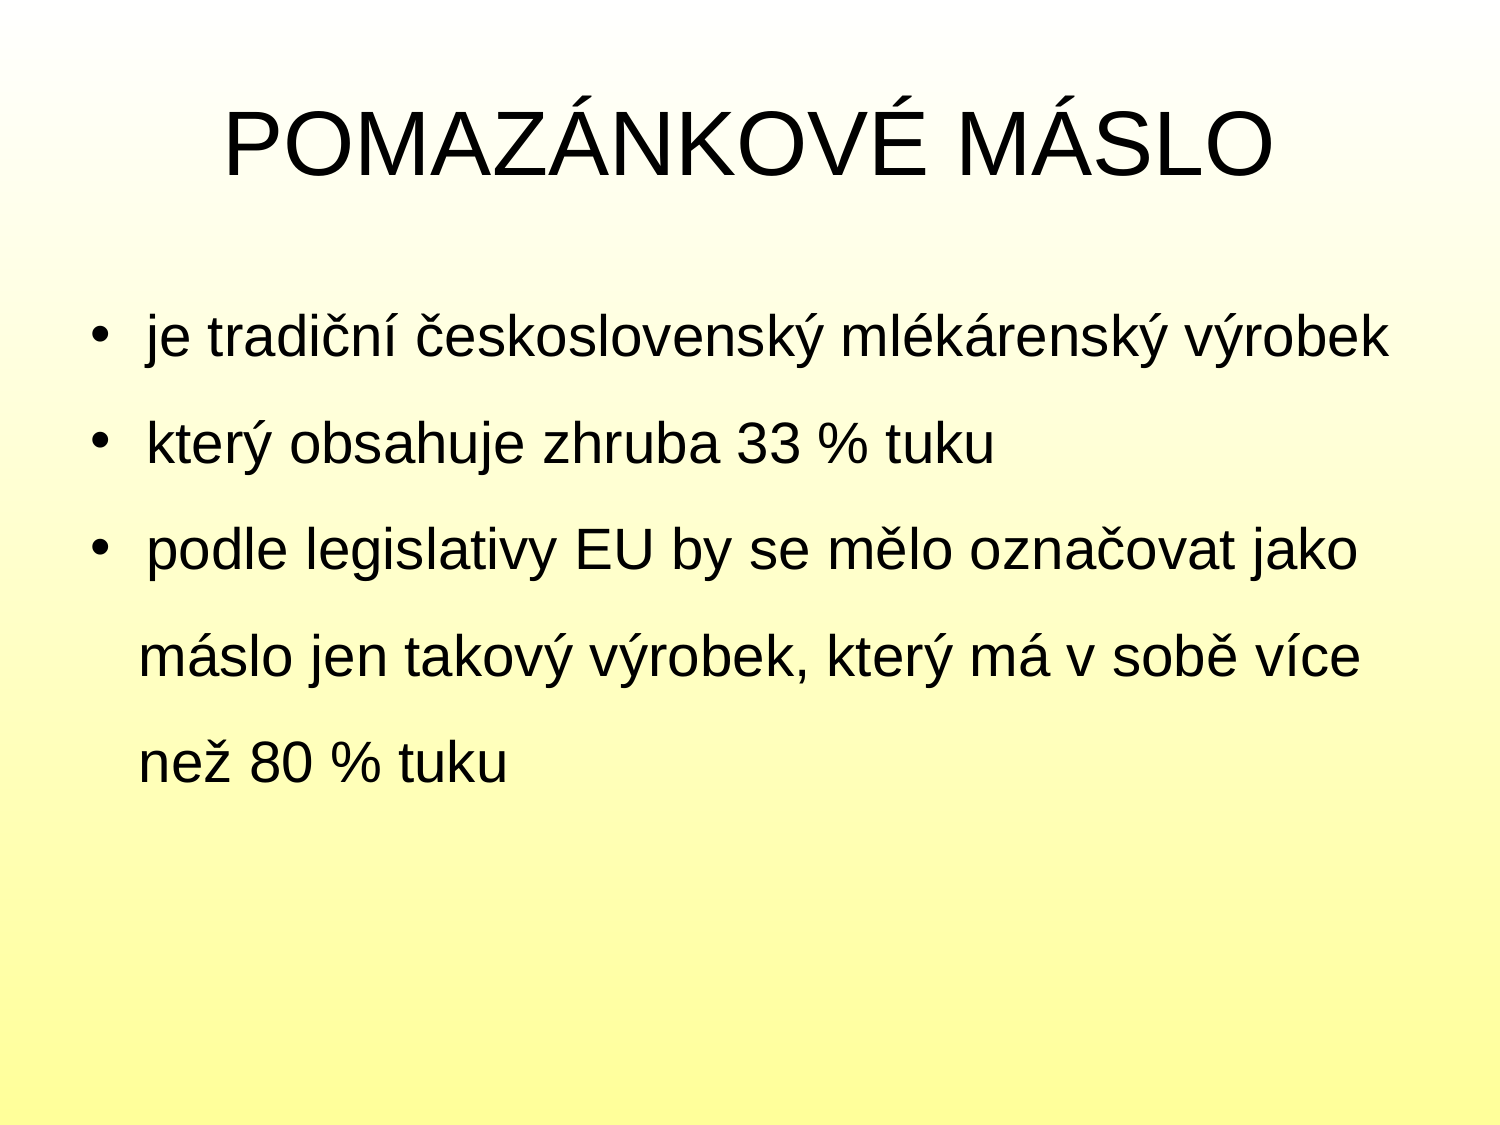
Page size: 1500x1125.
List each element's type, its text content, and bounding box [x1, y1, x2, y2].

list je tradiční československý mlékárenský výrobek který obsahuje zhruba 33 % tuku podle legislativy EU by se mělo označovat jako máslo jen takový výrobek, který má v sobě více než 80 % tuku [75, 290, 1426, 1005]
title POMAZÁNKOVÉ MÁSLO [75, 45, 1426, 233]
